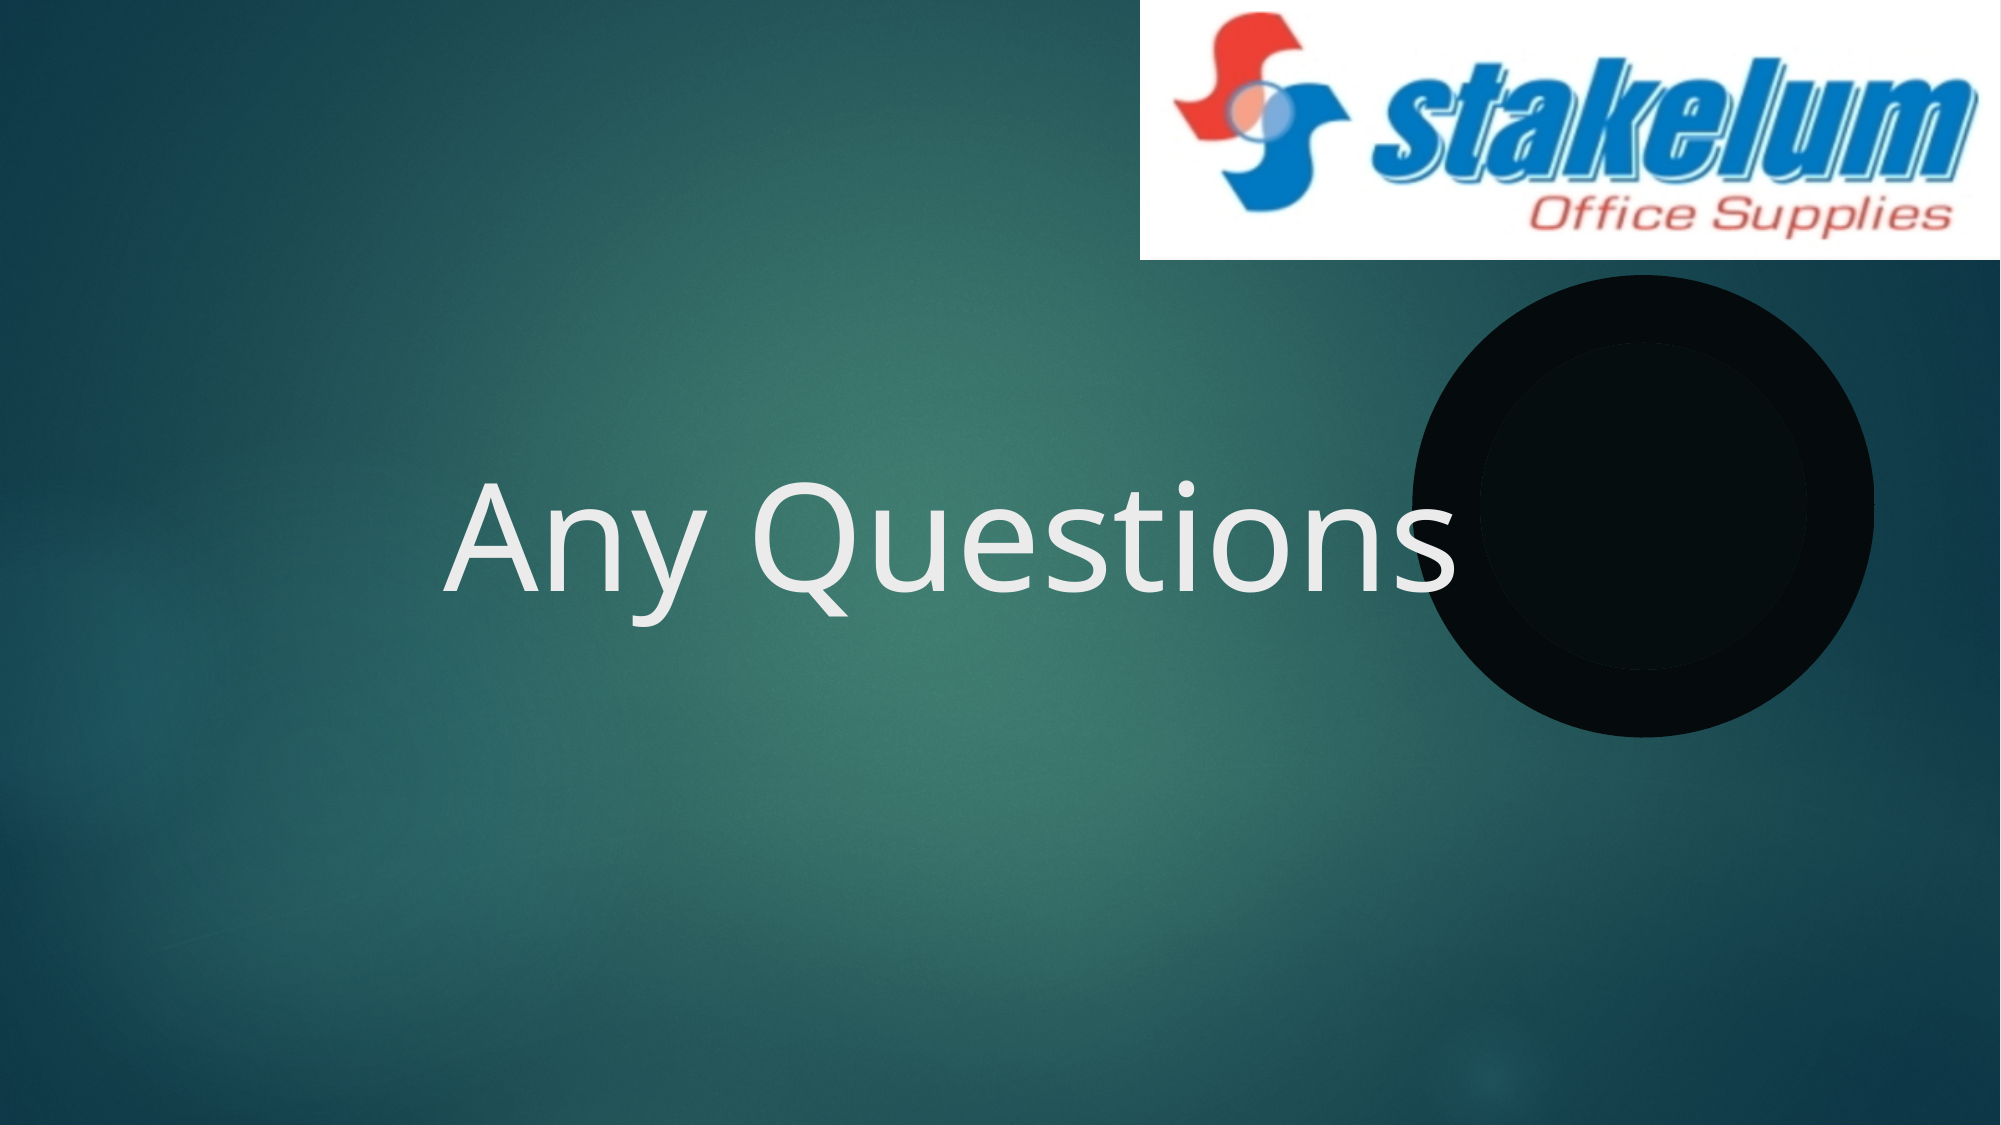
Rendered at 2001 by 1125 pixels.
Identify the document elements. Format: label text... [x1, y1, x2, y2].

title Any Questions [106, 74, 1649, 919]
picture [1140, 0, 2000, 260]
